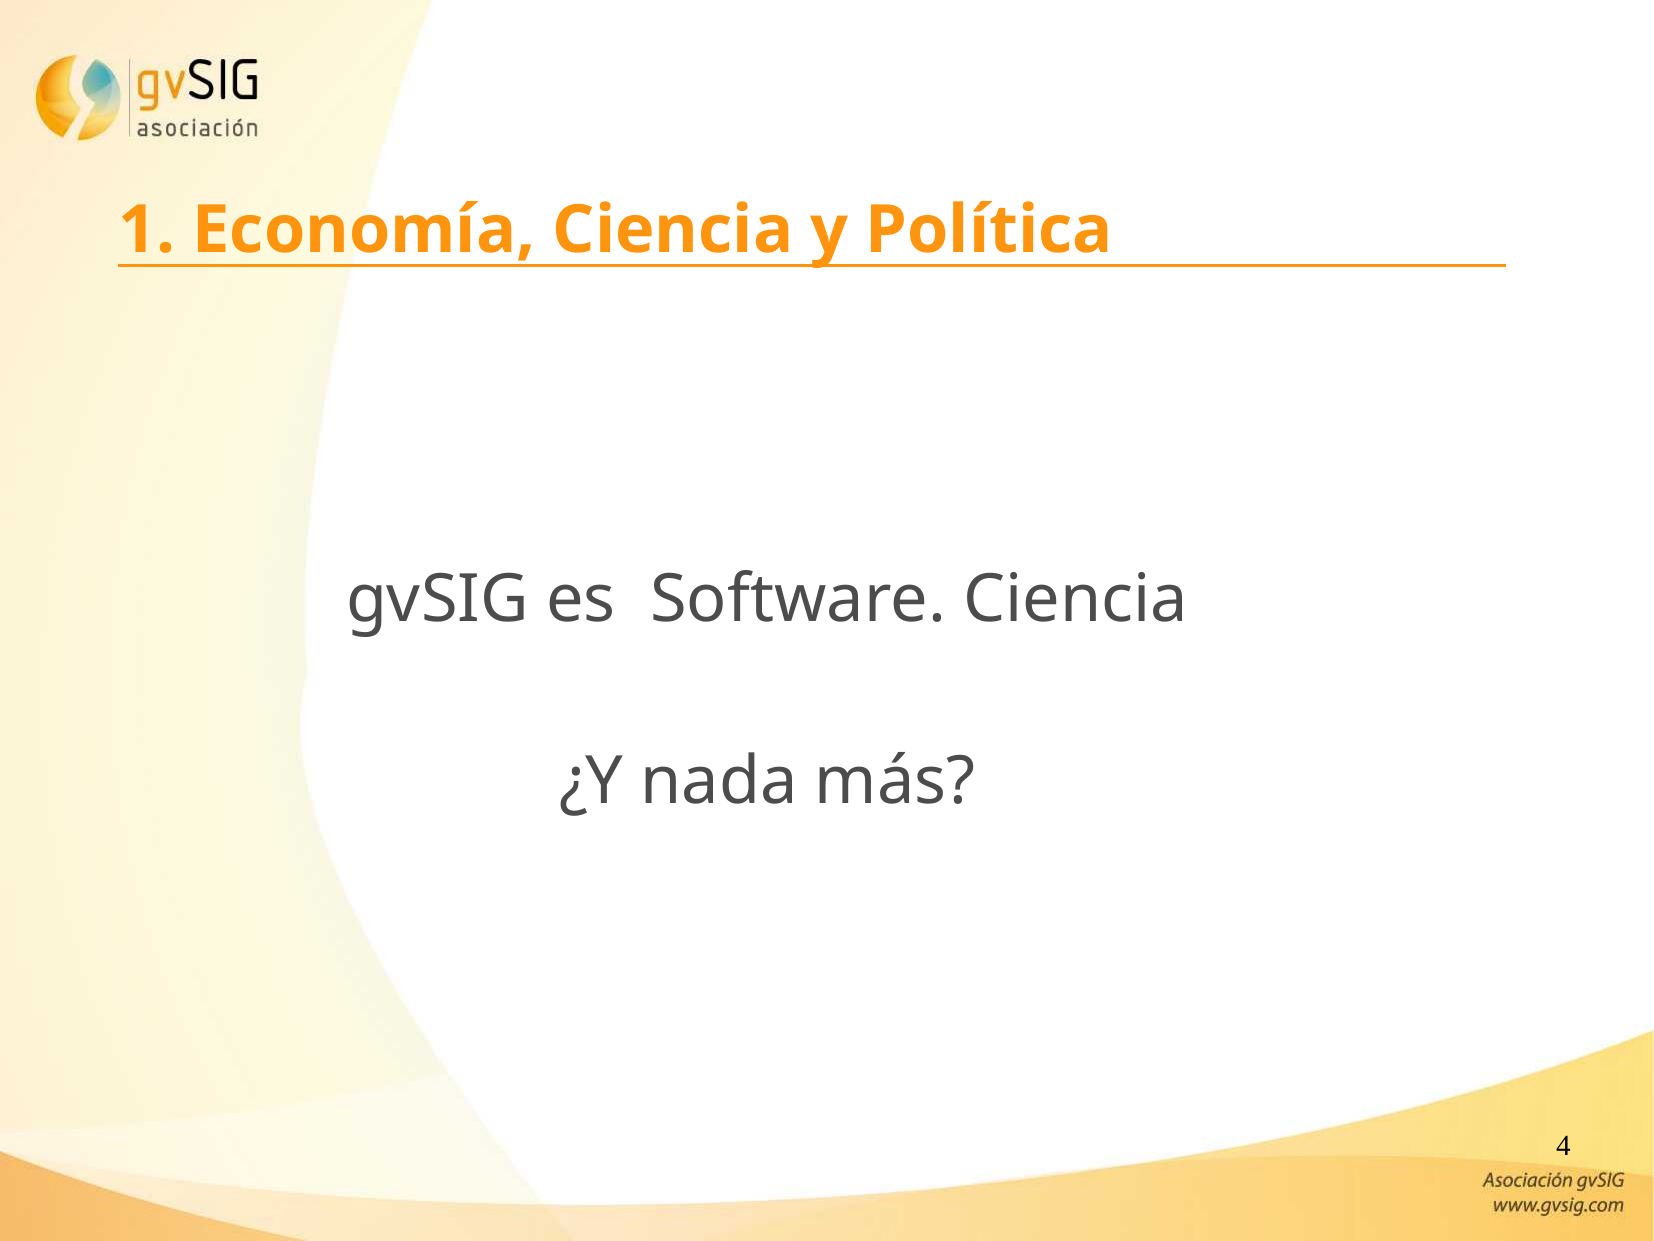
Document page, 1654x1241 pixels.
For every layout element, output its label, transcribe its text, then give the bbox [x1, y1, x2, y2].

picture [0, 0, 1654, 1241]
title 1. Economía, Ciencia y Política [118, 177, 1607, 276]
title gvSIG es Software. Ciencia ¿Y nada más? [177, 570, 1359, 804]
